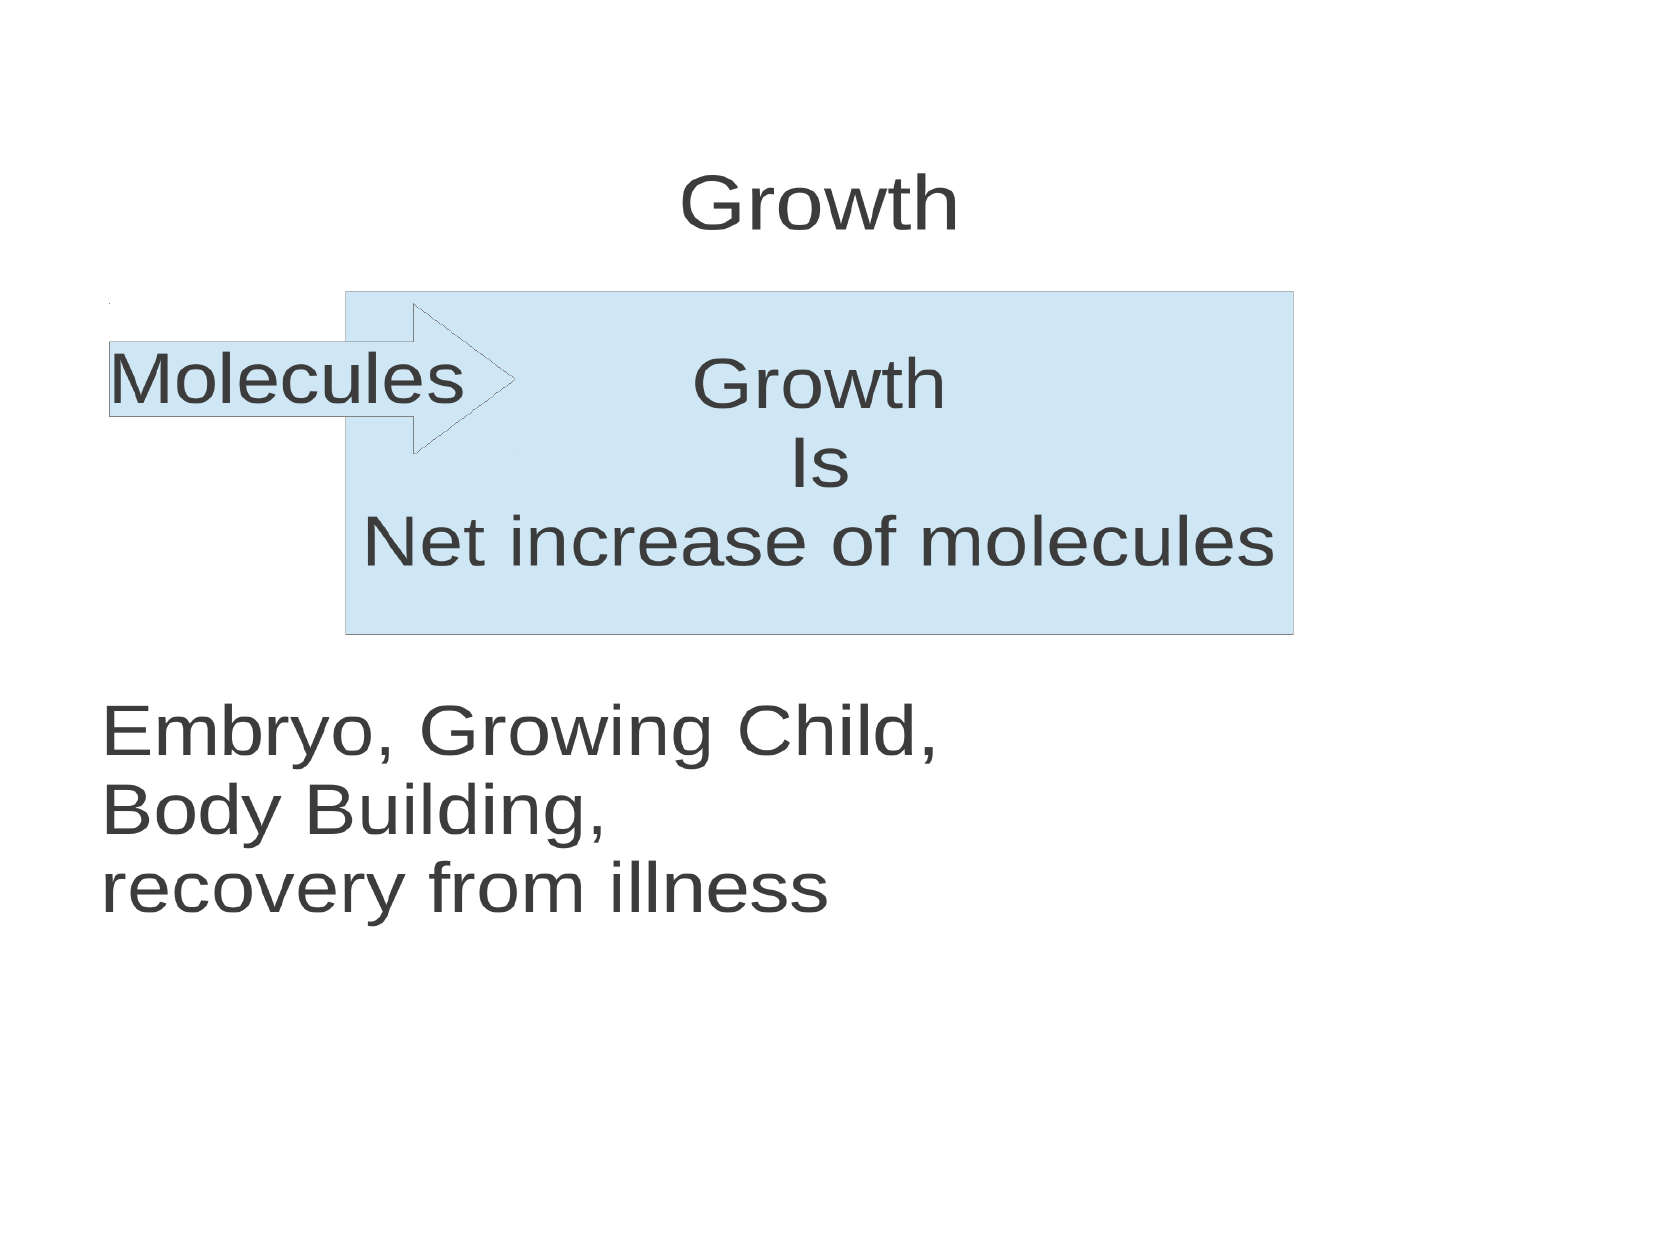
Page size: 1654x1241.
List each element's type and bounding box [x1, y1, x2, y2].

picture [30, 73, 1610, 1126]
